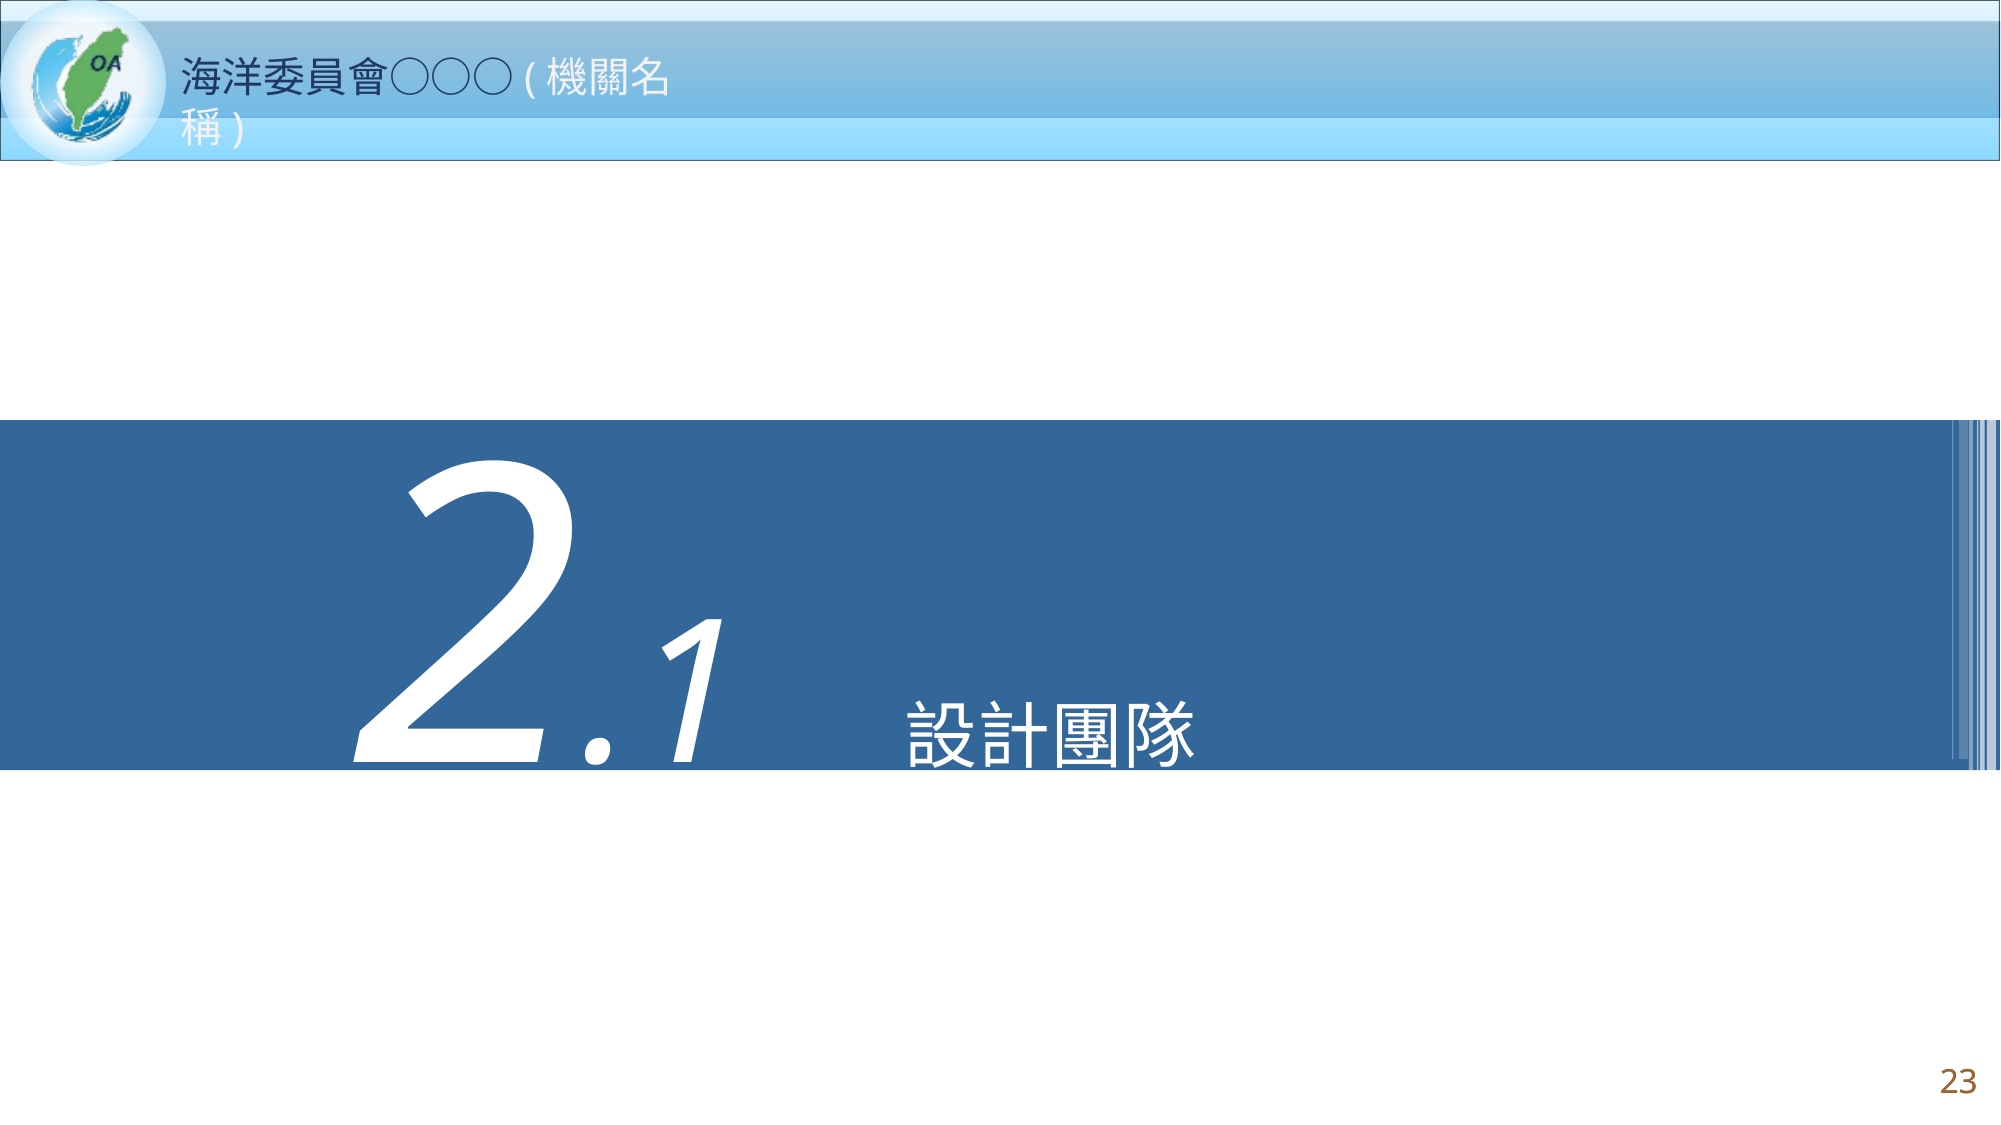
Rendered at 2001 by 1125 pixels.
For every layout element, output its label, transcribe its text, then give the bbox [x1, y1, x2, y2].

text_box 設計團隊 [889, 571, 2000, 897]
picture [0, 0, 166, 166]
text_box 2.1 [337, 338, 923, 854]
text_box [923, 417, 2000, 571]
text_box [0, 420, 337, 771]
